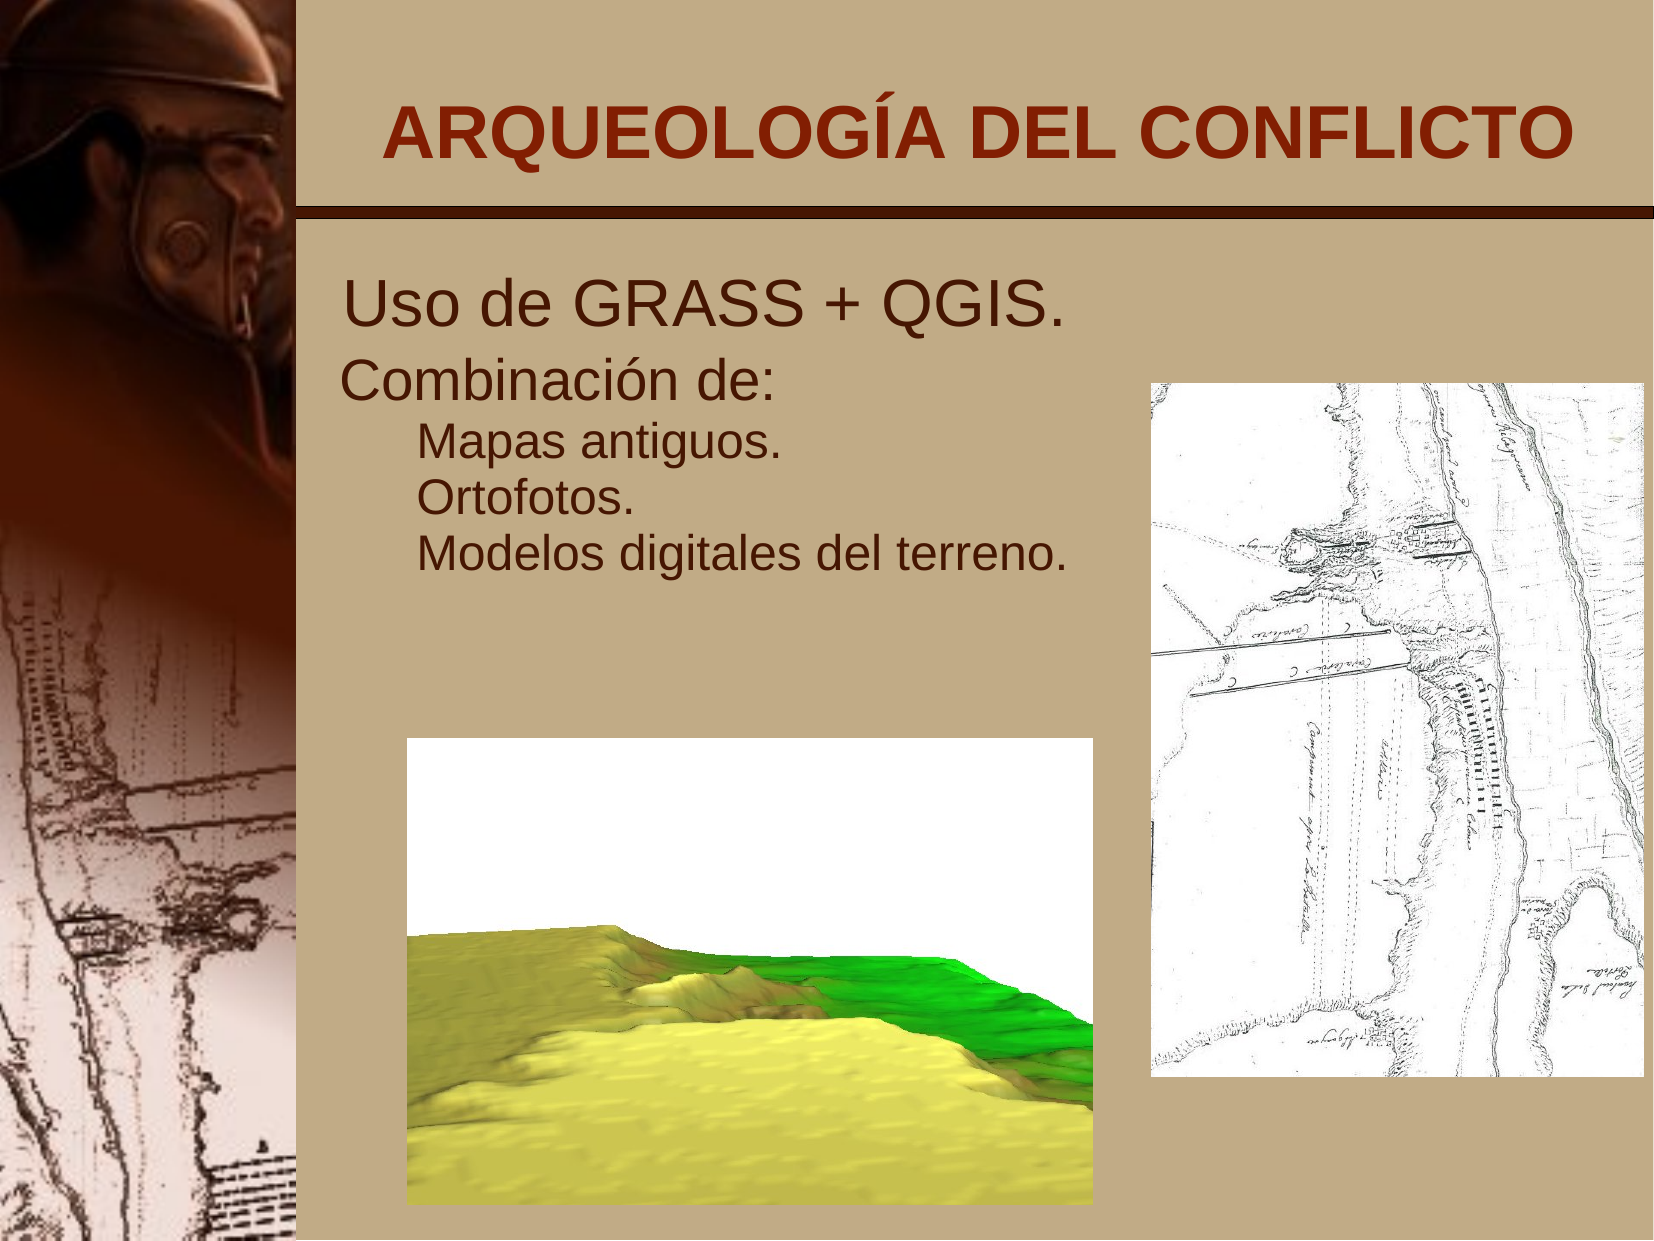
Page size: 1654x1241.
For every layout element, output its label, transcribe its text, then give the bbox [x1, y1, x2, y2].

picture [0, 0, 296, 1241]
picture [407, 738, 1093, 1205]
text_box Combinación de: Mapas antiguos. Ortofotos. Modelos digitales del terreno. [307, 340, 1134, 703]
title ARQUEOLOGÍA DEL CONFLICTO [88, 36, 1577, 230]
list Uso de GRASS + QGIS. [324, 265, 1536, 355]
picture [1151, 383, 1644, 1077]
